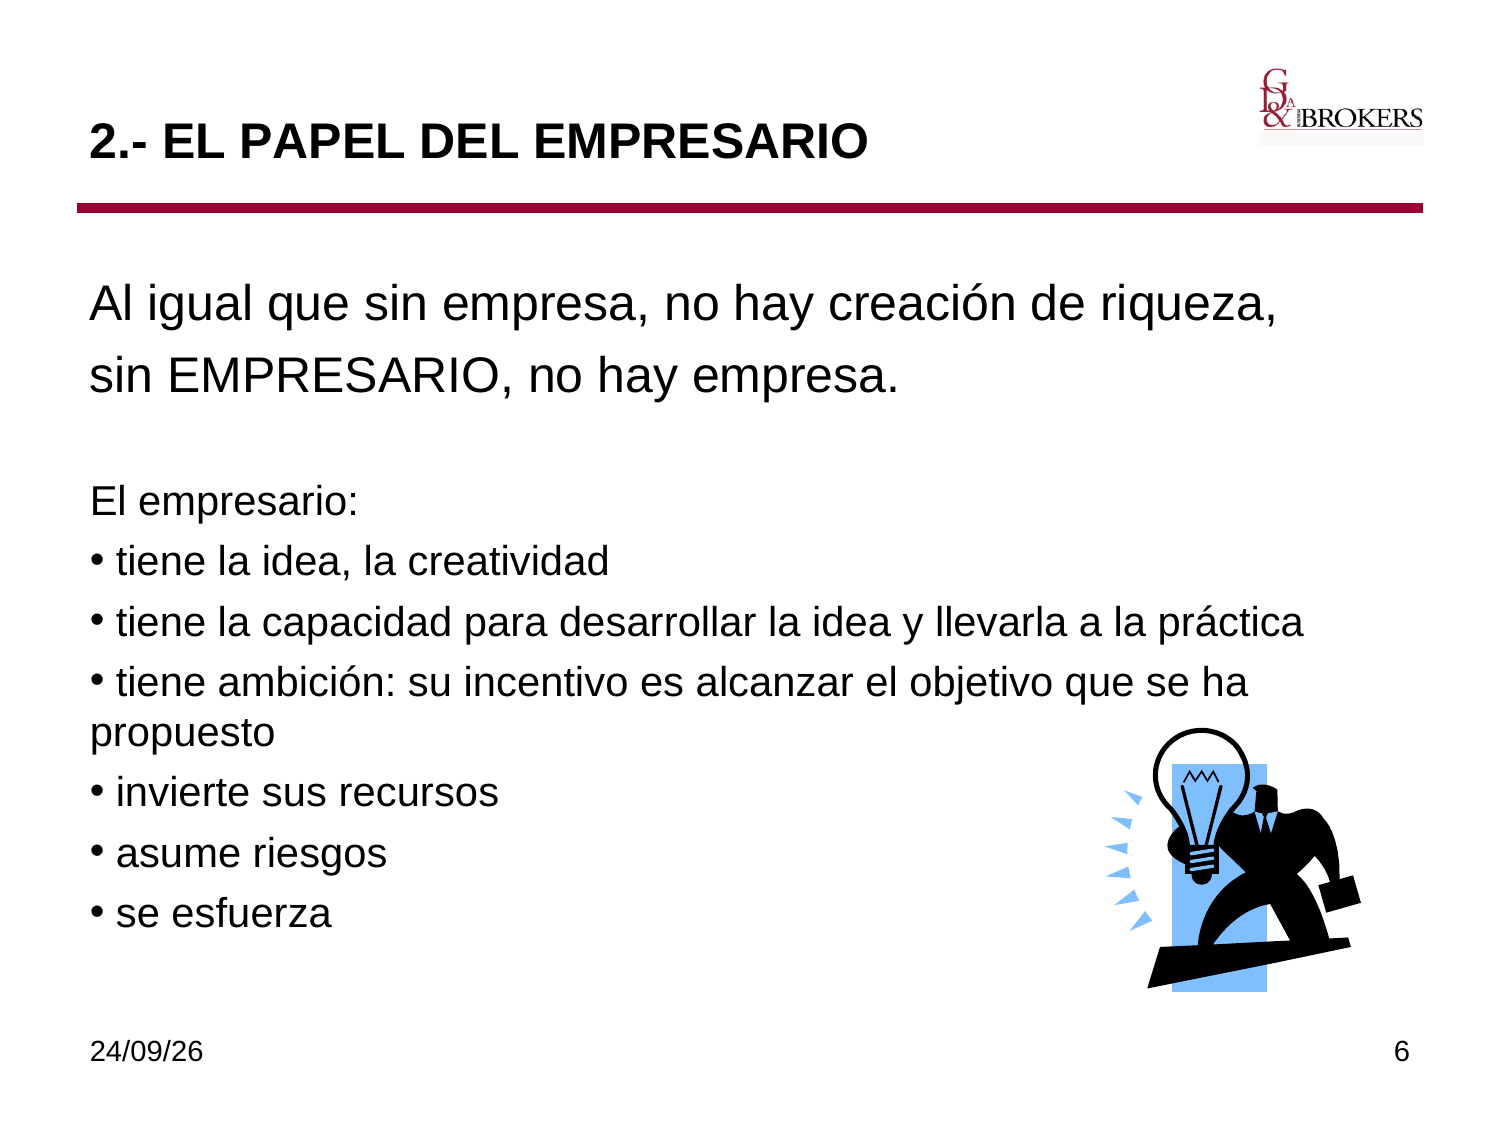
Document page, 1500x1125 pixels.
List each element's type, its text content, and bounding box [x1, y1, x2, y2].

list Al igual que sin empresa, no hay creación de riqueza, sin EMPRESARIO, no hay empresa. El empresario: tiene la idea, la creatividad tiene la capacidad para desarrollar la idea y llevarla a la práctica tiene ambición: su incentivo es alcanzar el objetivo que se ha propuesto invierte sus recursos asume riesgos se esfuerza [75, 262, 1426, 1125]
title 2.- EL PAPEL DEL EMPRESARIO [75, 45, 1426, 233]
picture [1104, 727, 1361, 992]
